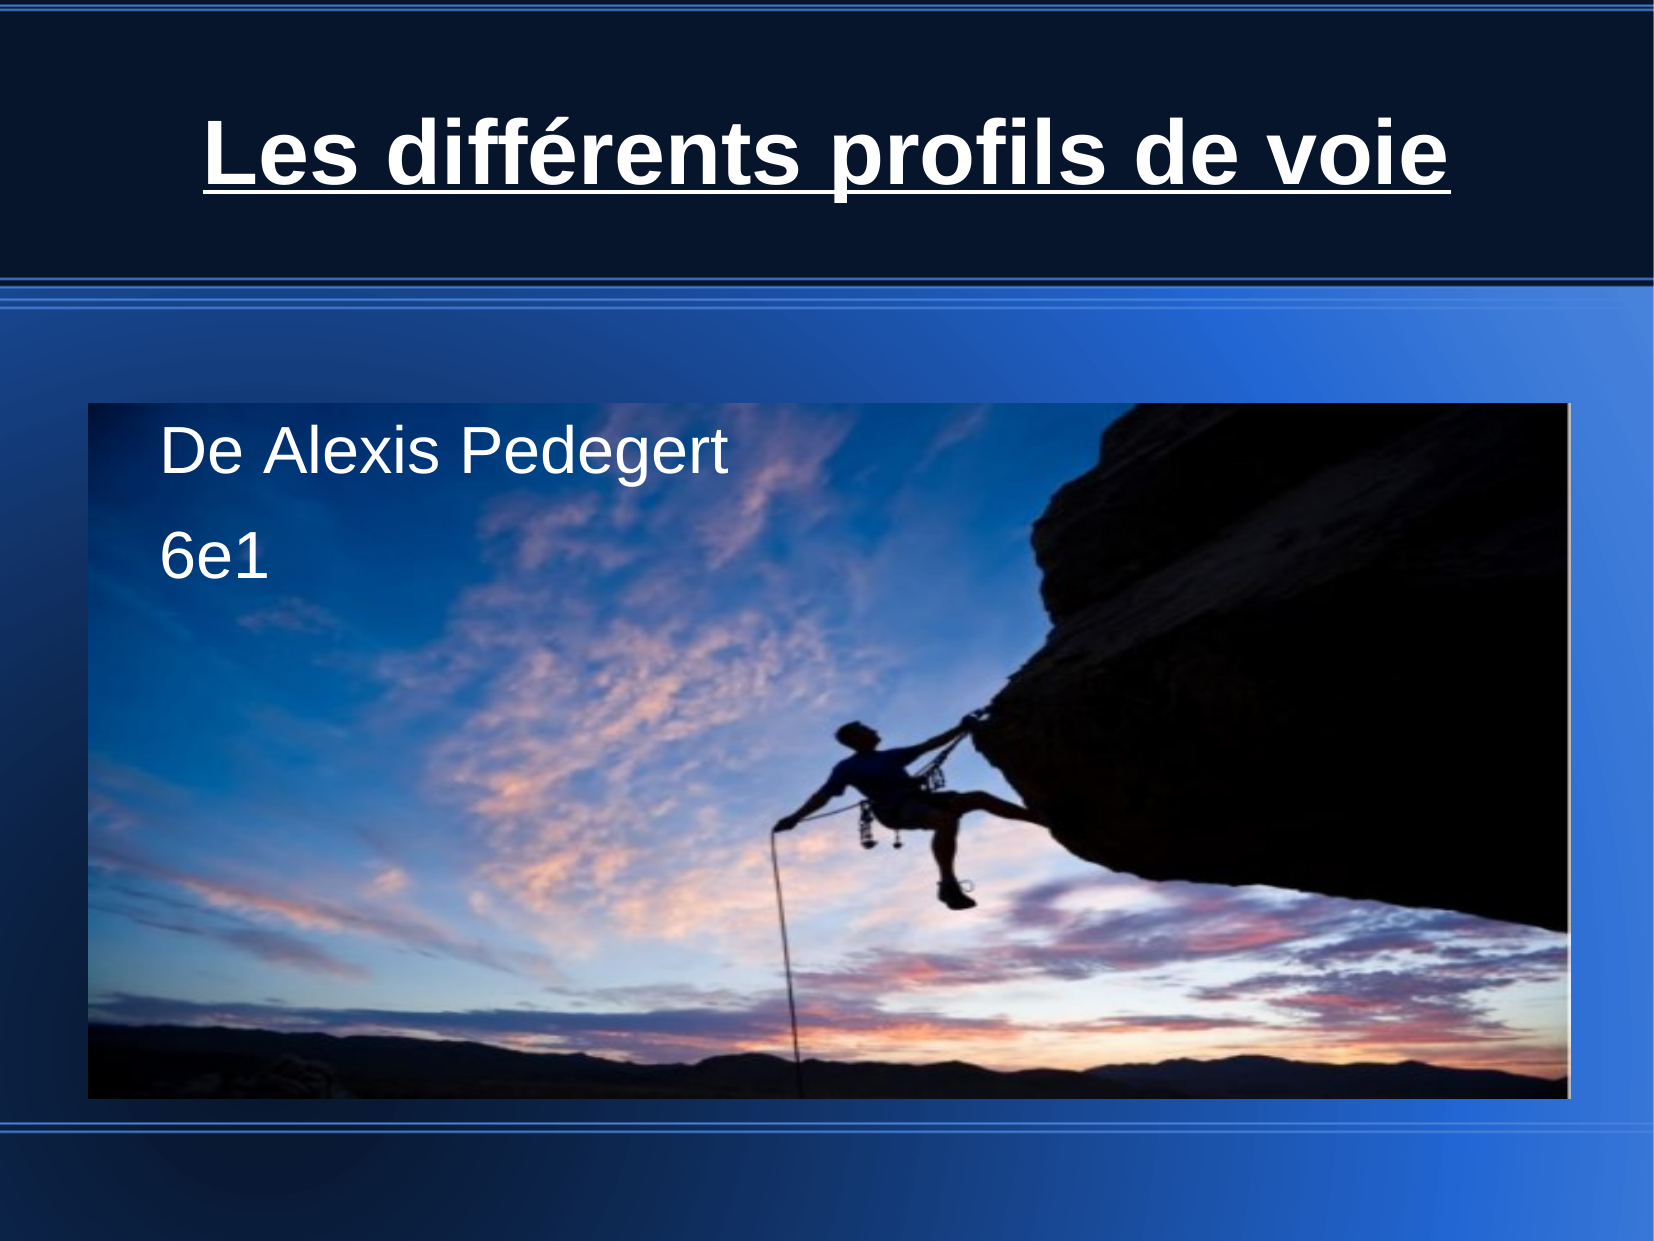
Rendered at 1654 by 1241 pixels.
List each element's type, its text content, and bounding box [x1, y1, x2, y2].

picture [0, 0, 1654, 1241]
title Les différents profils de voie [82, 49, 1571, 257]
list De Alexis Pedegert 6e1 [88, 413, 1571, 1109]
